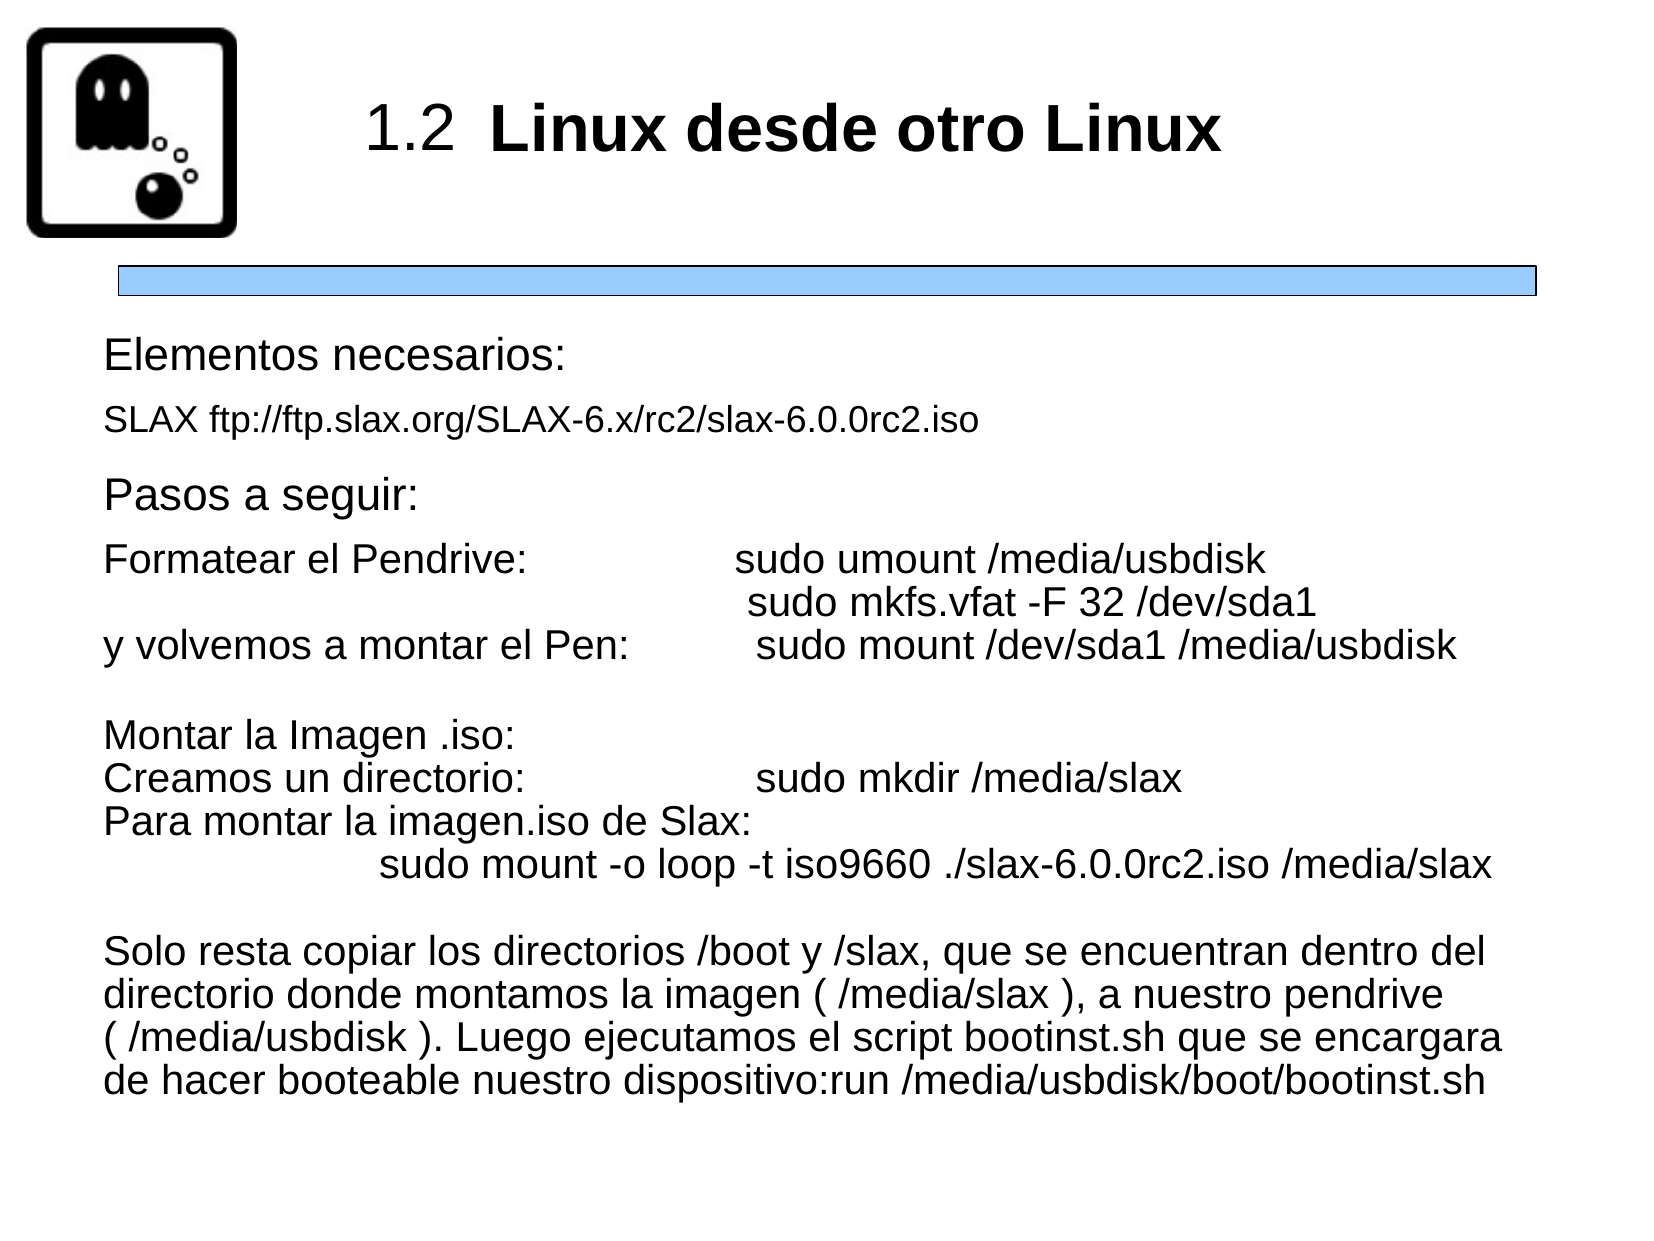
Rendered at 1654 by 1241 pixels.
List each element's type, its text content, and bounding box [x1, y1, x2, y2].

text_box Formatear el Pendrive: sudo umount /media/usbdisk sudo mkfs.vfat -F 32 /dev/sda1 y volvemos a montar el Pen: sudo mount /dev/sda1 /media/usbdisk Montar la Imagen .iso: Creamos un directorio: sudo mkdir /media/slax Para montar la imagen.iso de Slax: sudo mount -o loop -t iso9660 ./slax-6.0.0rc2.iso /media/slax Solo resta copiar los directorios /boot y /slax, que se encuentran dentro del directorio donde montamos la imagen ( /media/slax ), a nuestro pendrive ( /media/usbdisk ). Luego ejecutamos el script bootinst.sh que se encargara de hacer booteable nuestro dispositivo:run /media/usbdisk/boot/bootinst.sh [88, 531, 1536, 1151]
text_box Elementos necesarios: [88, 324, 583, 391]
text_box Pasos a seguir: [88, 465, 435, 531]
picture [25, 27, 237, 238]
text_box [118, 265, 1536, 296]
text_box SLAX ftp://ftp.slax.org/SLAX-6.x/rc2/slax-6.0.0rc2.iso [88, 393, 1536, 451]
text_box Linux desde otro Linux [473, 88, 1241, 178]
text_box 1.2 [349, 87, 473, 178]
